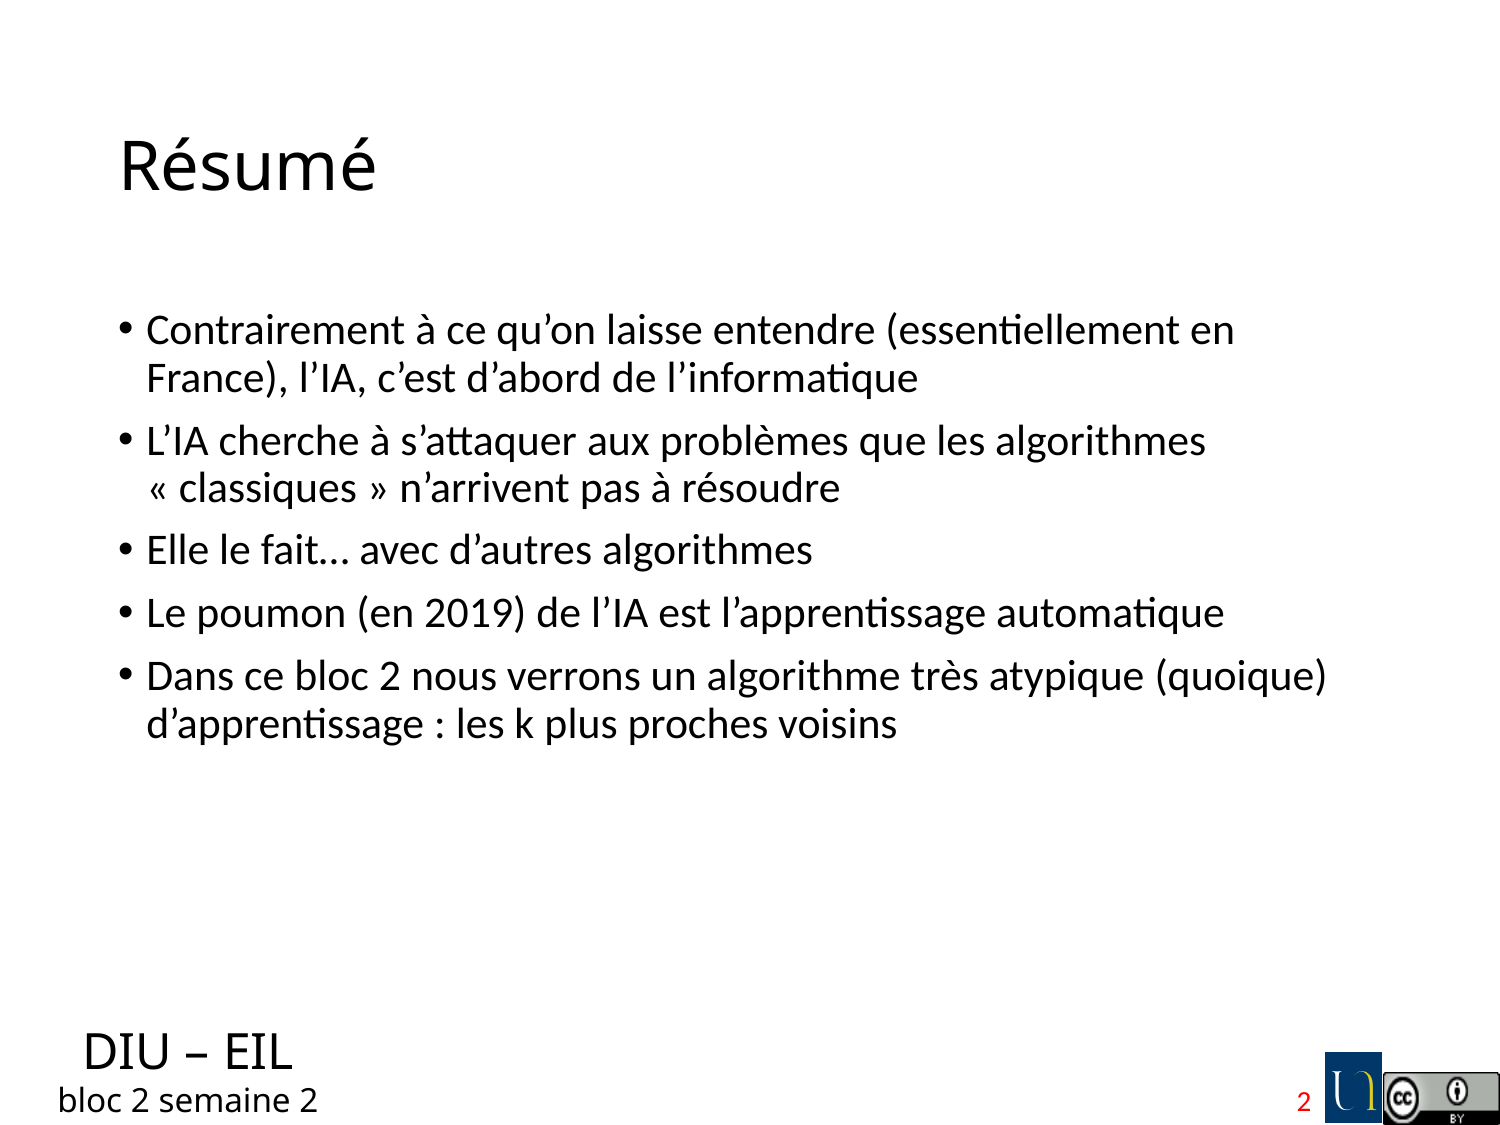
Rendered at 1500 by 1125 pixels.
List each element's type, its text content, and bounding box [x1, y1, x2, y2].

slide_number <numéro> [1240, 1070, 1327, 1125]
picture [1325, 1052, 1382, 1123]
title Résumé [103, 59, 1397, 278]
list Contrairement à ce qu’on laisse entendre (essentiellement en France), l’IA, c’est d’abord de l’informatique L’IA cherche à s’attaquer aux problèmes que les algorithmes « classiques » n’arrivent pas à résoudre Elle le fait… avec d’autres algorithmes Le poumon (en 2019) de l’IA est l’apprentissage automatique Dans ce bloc 2 nous verrons un algorithme très atypique (quoique) d’apprentissage : les k plus proches voisins [103, 299, 1397, 1014]
picture [1383, 1072, 1500, 1125]
